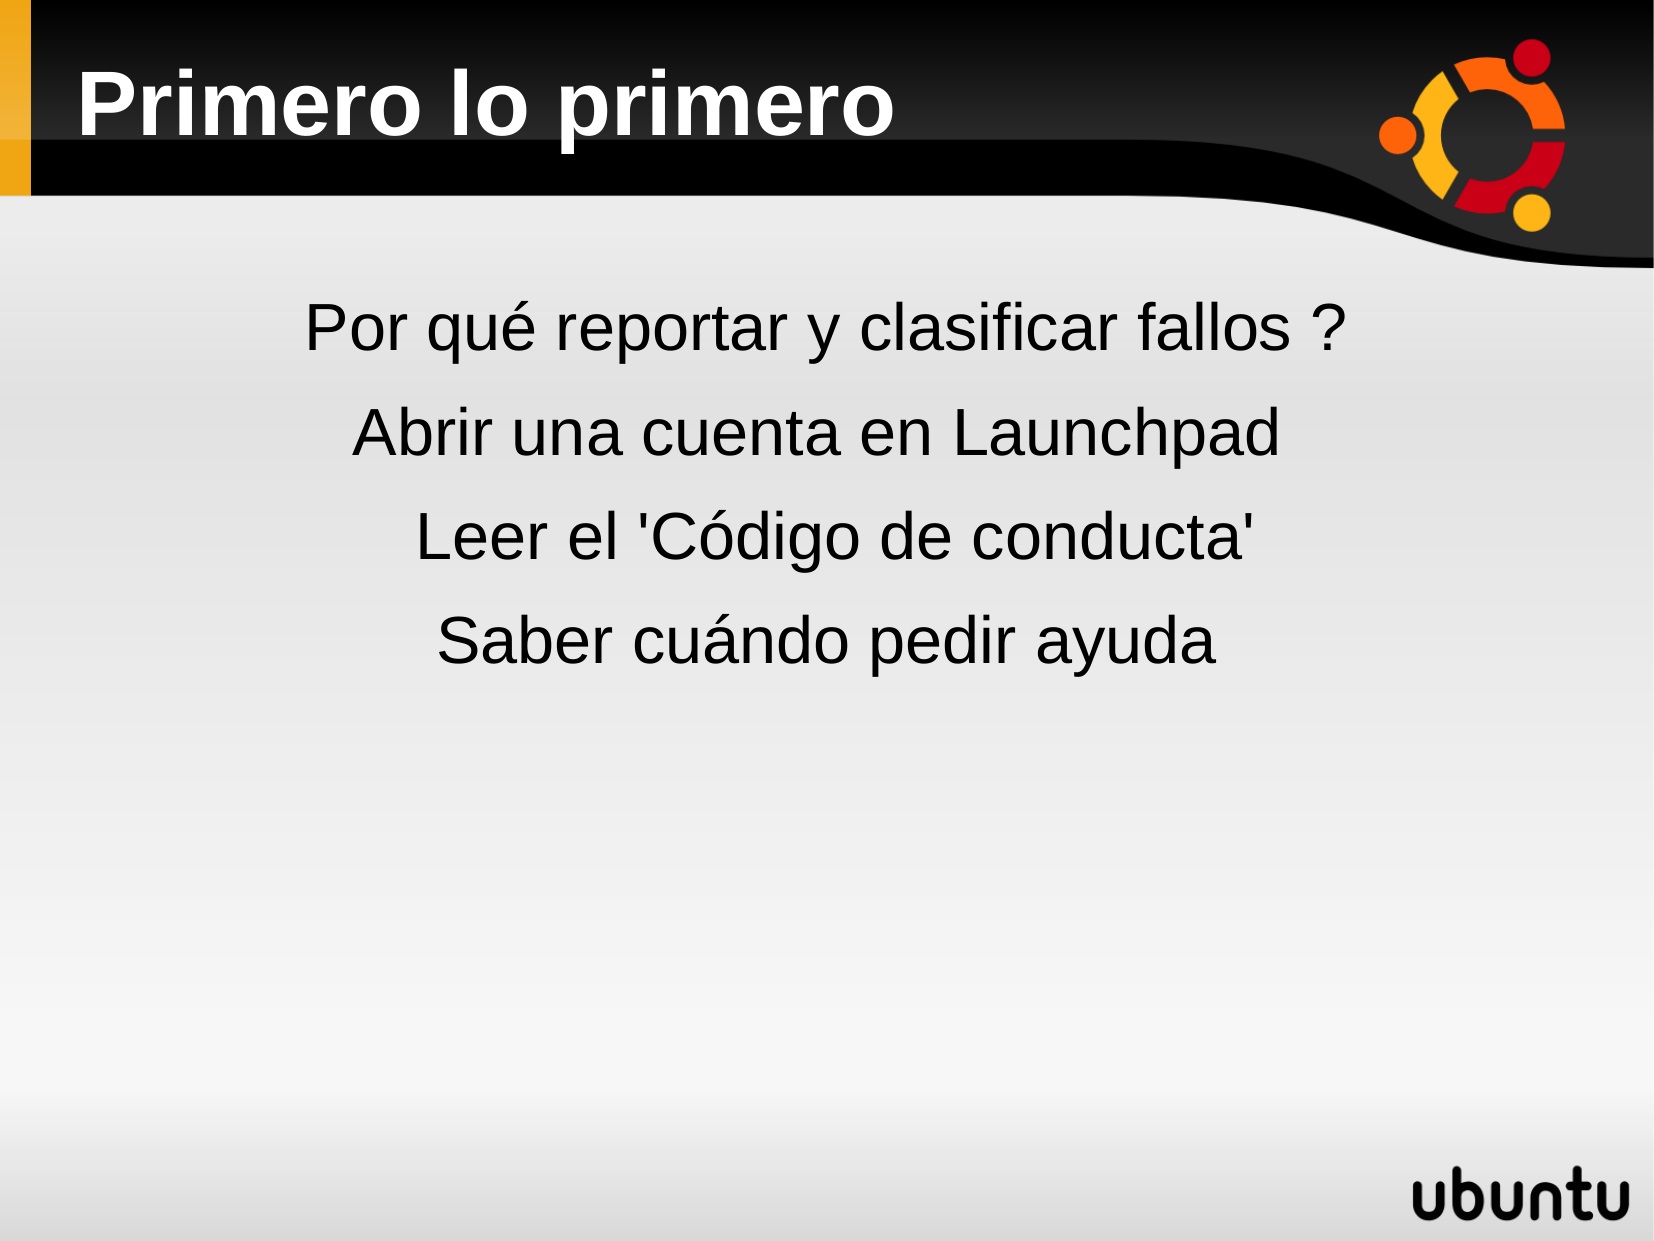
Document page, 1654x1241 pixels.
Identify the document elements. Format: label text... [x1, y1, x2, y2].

picture [0, 0, 1654, 1241]
list Por qué reportar y clasificar fallos ? Abrir una cuenta en Launchpad Leer el 'Código de conducta' Saber cuándo pedir ayuda [82, 290, 1571, 1109]
title Primero lo primero [76, 0, 1565, 208]
